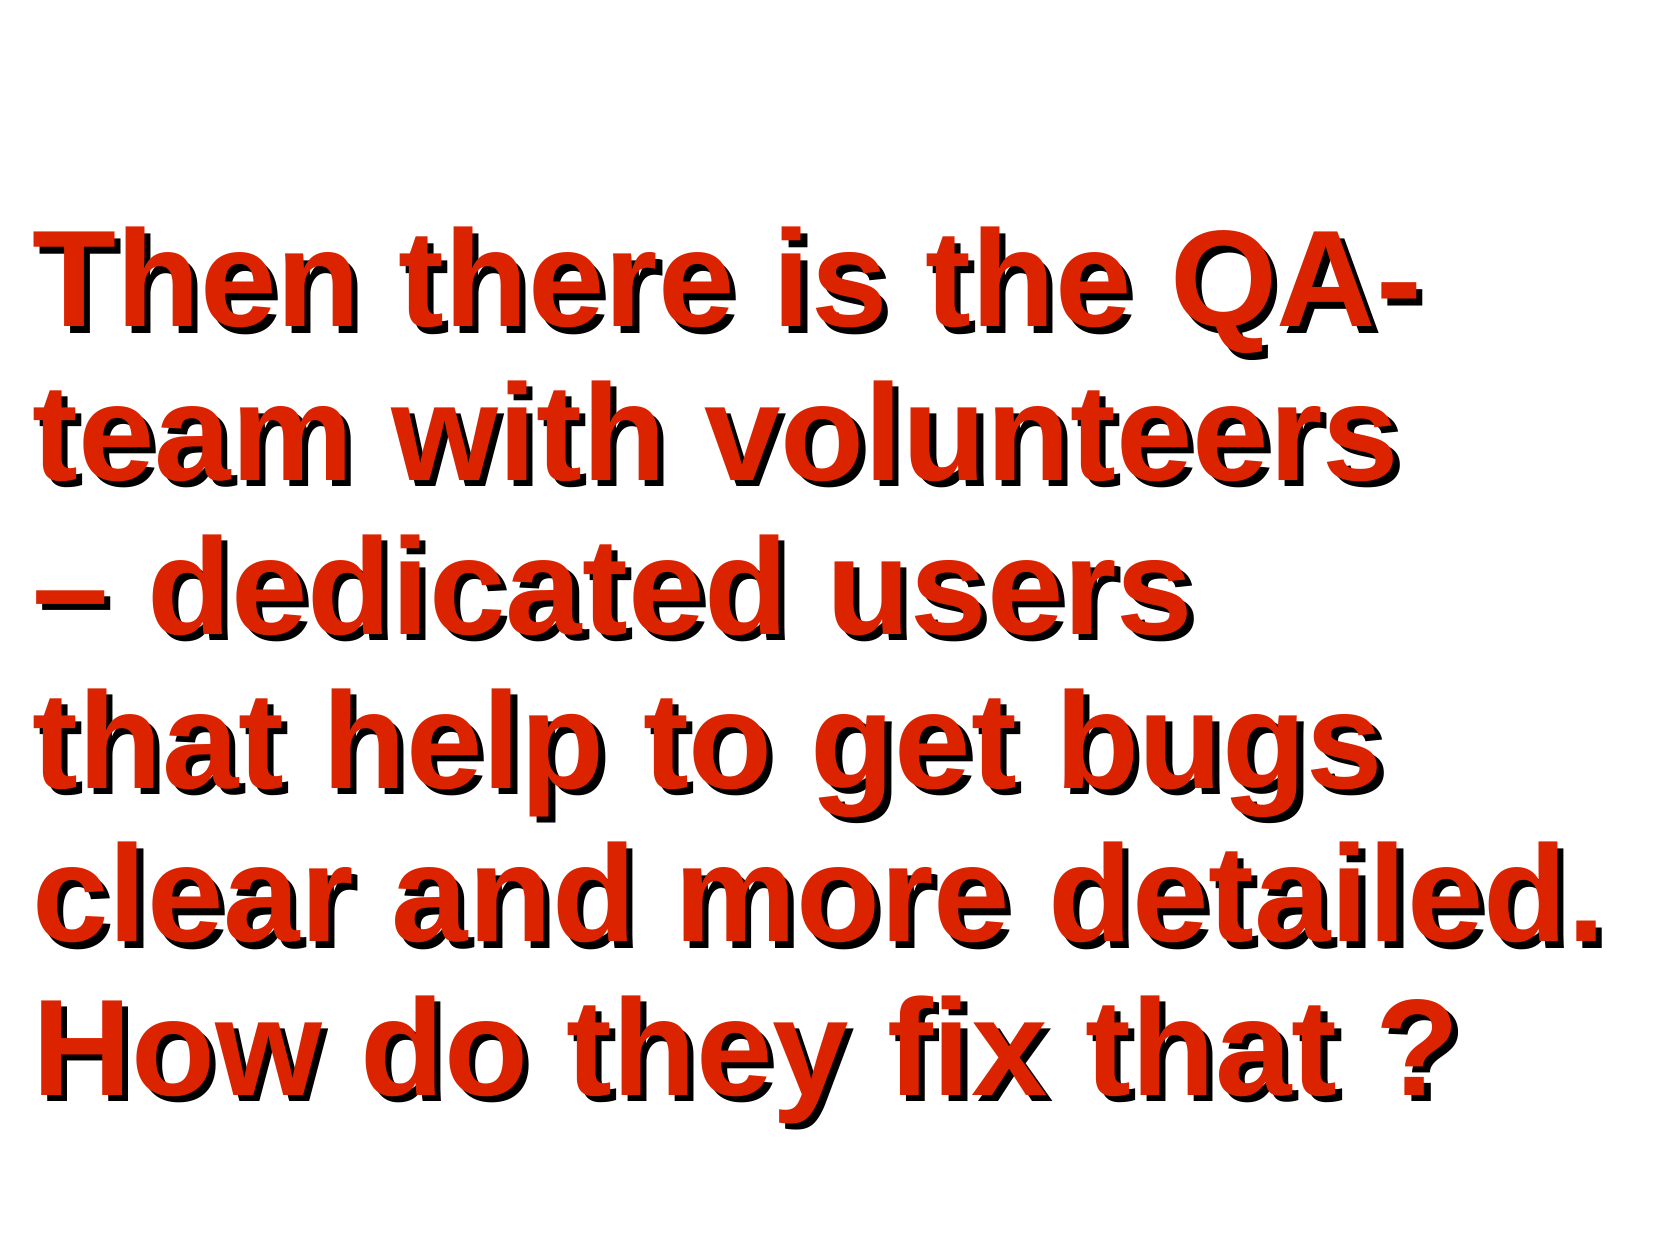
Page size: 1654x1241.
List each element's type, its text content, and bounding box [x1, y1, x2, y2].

text_box Then there is the QA- team with volunteers – dedicated users that help to get bugs clear and more detailed. How do they fix that ? [17, 194, 1623, 1133]
